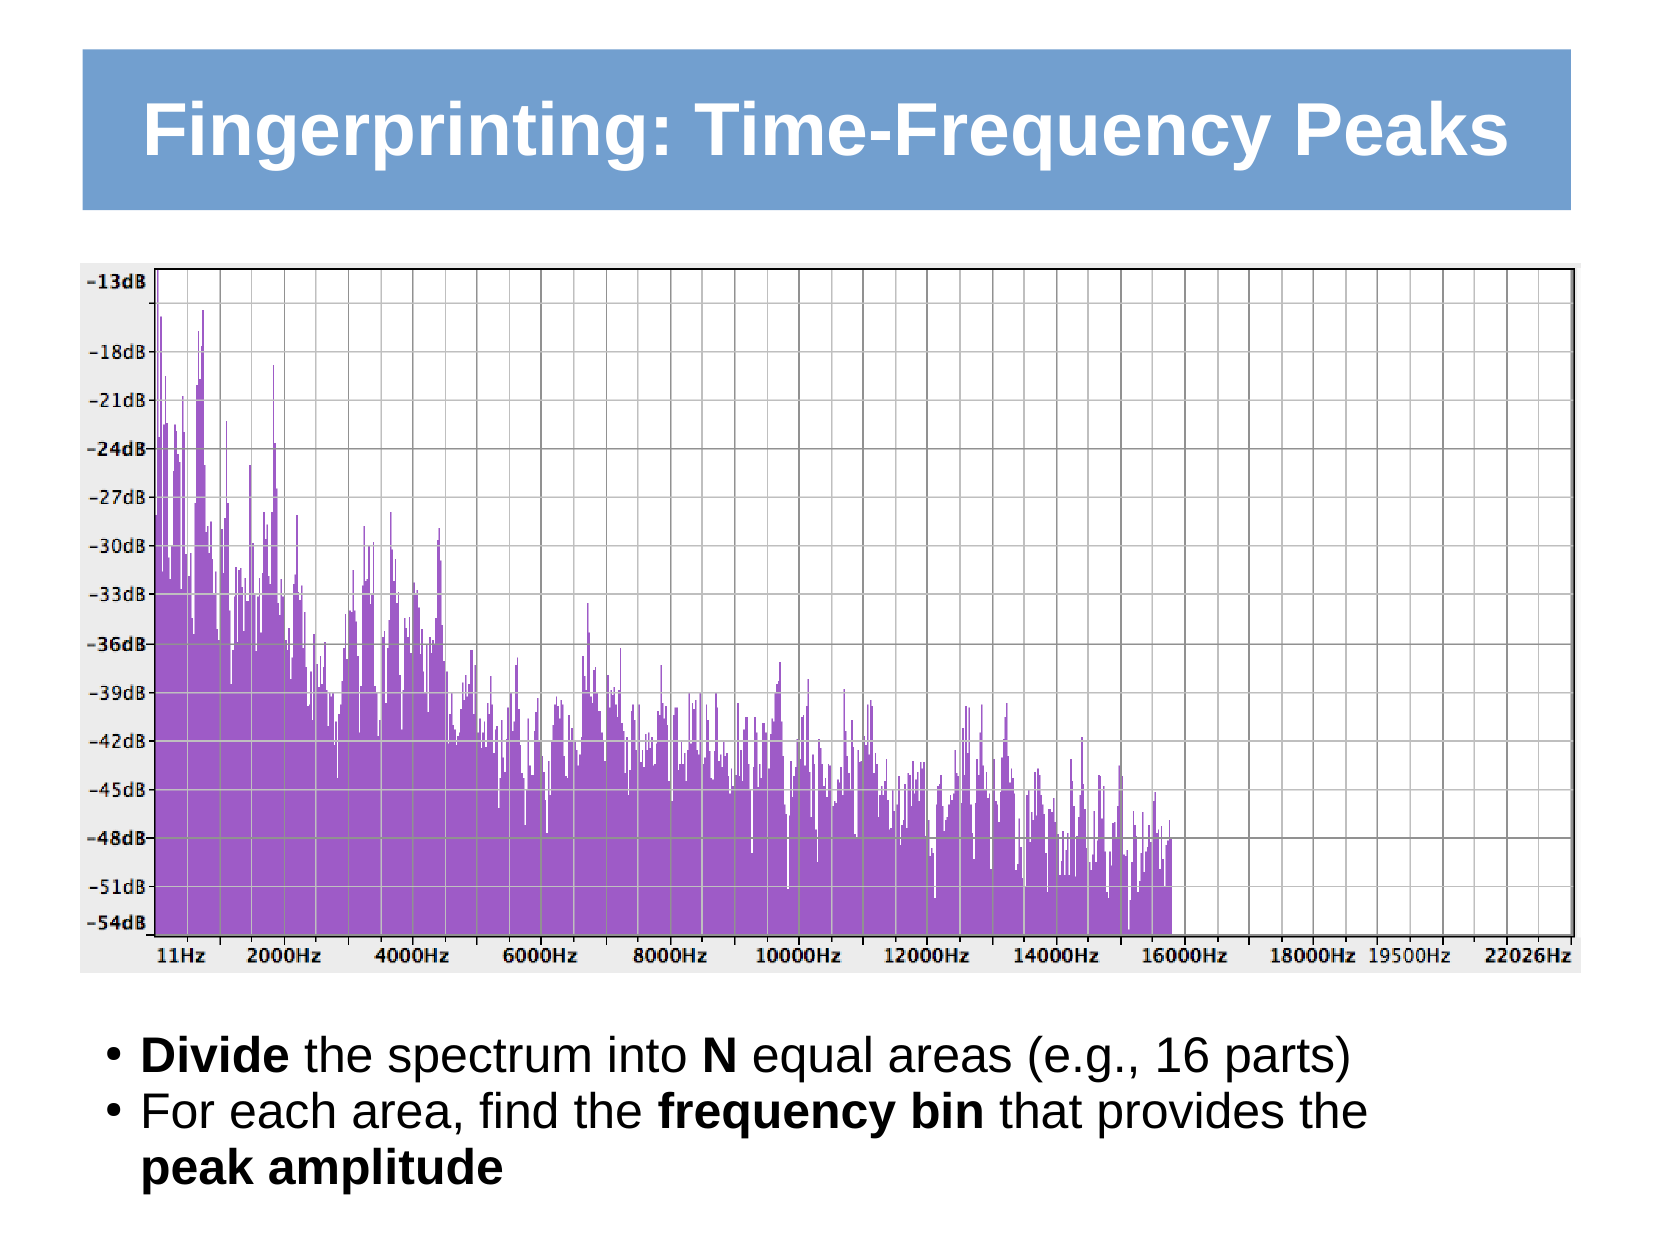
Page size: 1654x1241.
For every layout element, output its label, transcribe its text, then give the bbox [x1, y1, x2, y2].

title Fingerprinting: Time-Frequency Peaks [82, 49, 1571, 211]
picture [80, 263, 1581, 973]
text_box Divide the spectrum into N equal areas (e.g., 16 parts) For each area, find the frequency bin that provides the peak amplitude [90, 1020, 1398, 1203]
